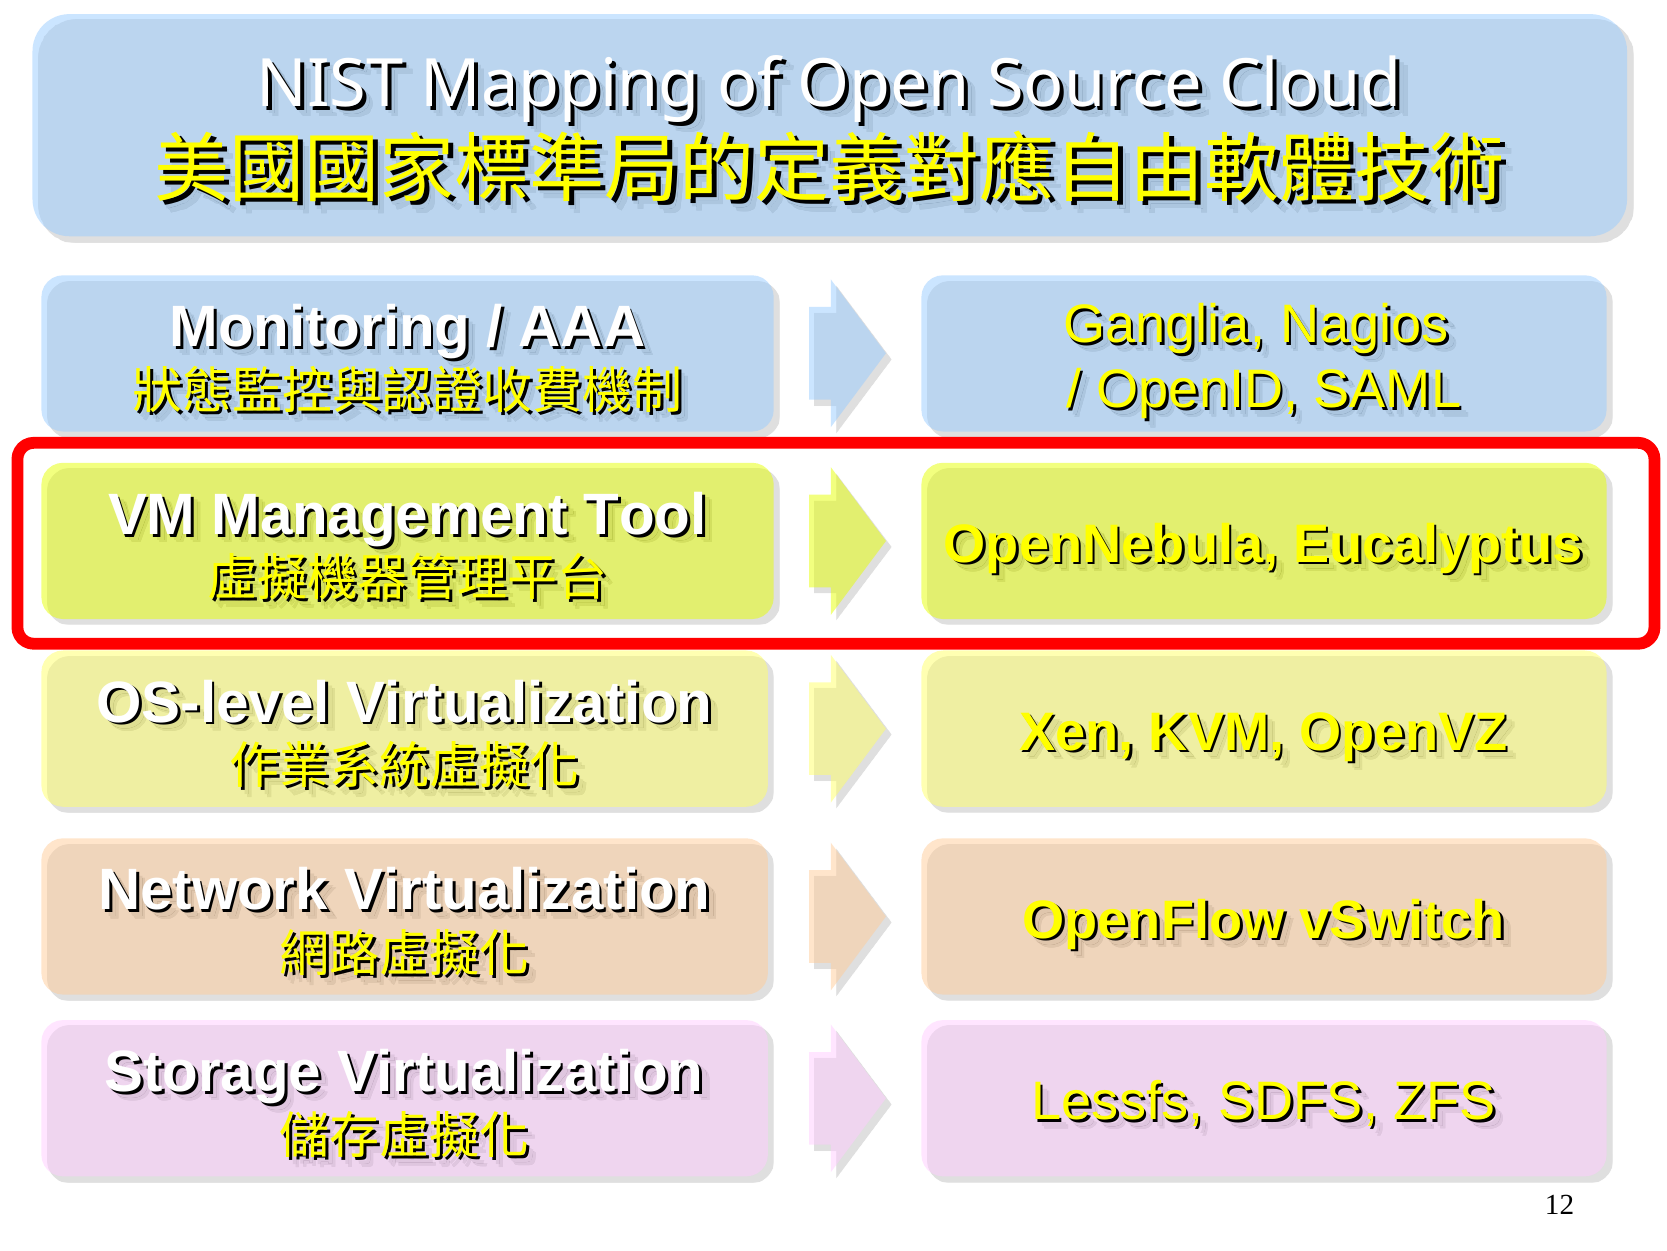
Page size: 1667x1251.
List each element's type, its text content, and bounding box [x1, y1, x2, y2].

text_box [809, 1024, 886, 1173]
text_box [809, 654, 886, 803]
text_box OS-level Virtualization 作業系統虛擬化 [41, 650, 768, 807]
text_box Ganglia, Nagios / OpenID, SAML [921, 275, 1607, 432]
text_box [809, 279, 886, 428]
text_box Xen, KVM, OpenVZ [921, 650, 1607, 807]
text_box Lessfs, SDFS, ZFS [921, 1020, 1607, 1177]
text_box Monitoring / AAA 狀態監控與認證收費機制 [41, 275, 774, 432]
text_box OpenFlow vSwitch [921, 838, 1607, 995]
text_box NIST Mapping of Open Source Cloud 美國國家標準局的定義對應自由軟體技術 [32, 14, 1628, 237]
text_box Storage Virtualization 儲存虛擬化 [41, 1020, 768, 1177]
text_box VM Management Tool 虛擬機器管理平台 [41, 462, 774, 620]
text_box [809, 842, 886, 991]
text_box Network Virtualization 網路虛擬化 [41, 838, 768, 995]
text_box OpenNebula, Eucalyptus [921, 462, 1607, 620]
text_box [809, 467, 886, 615]
